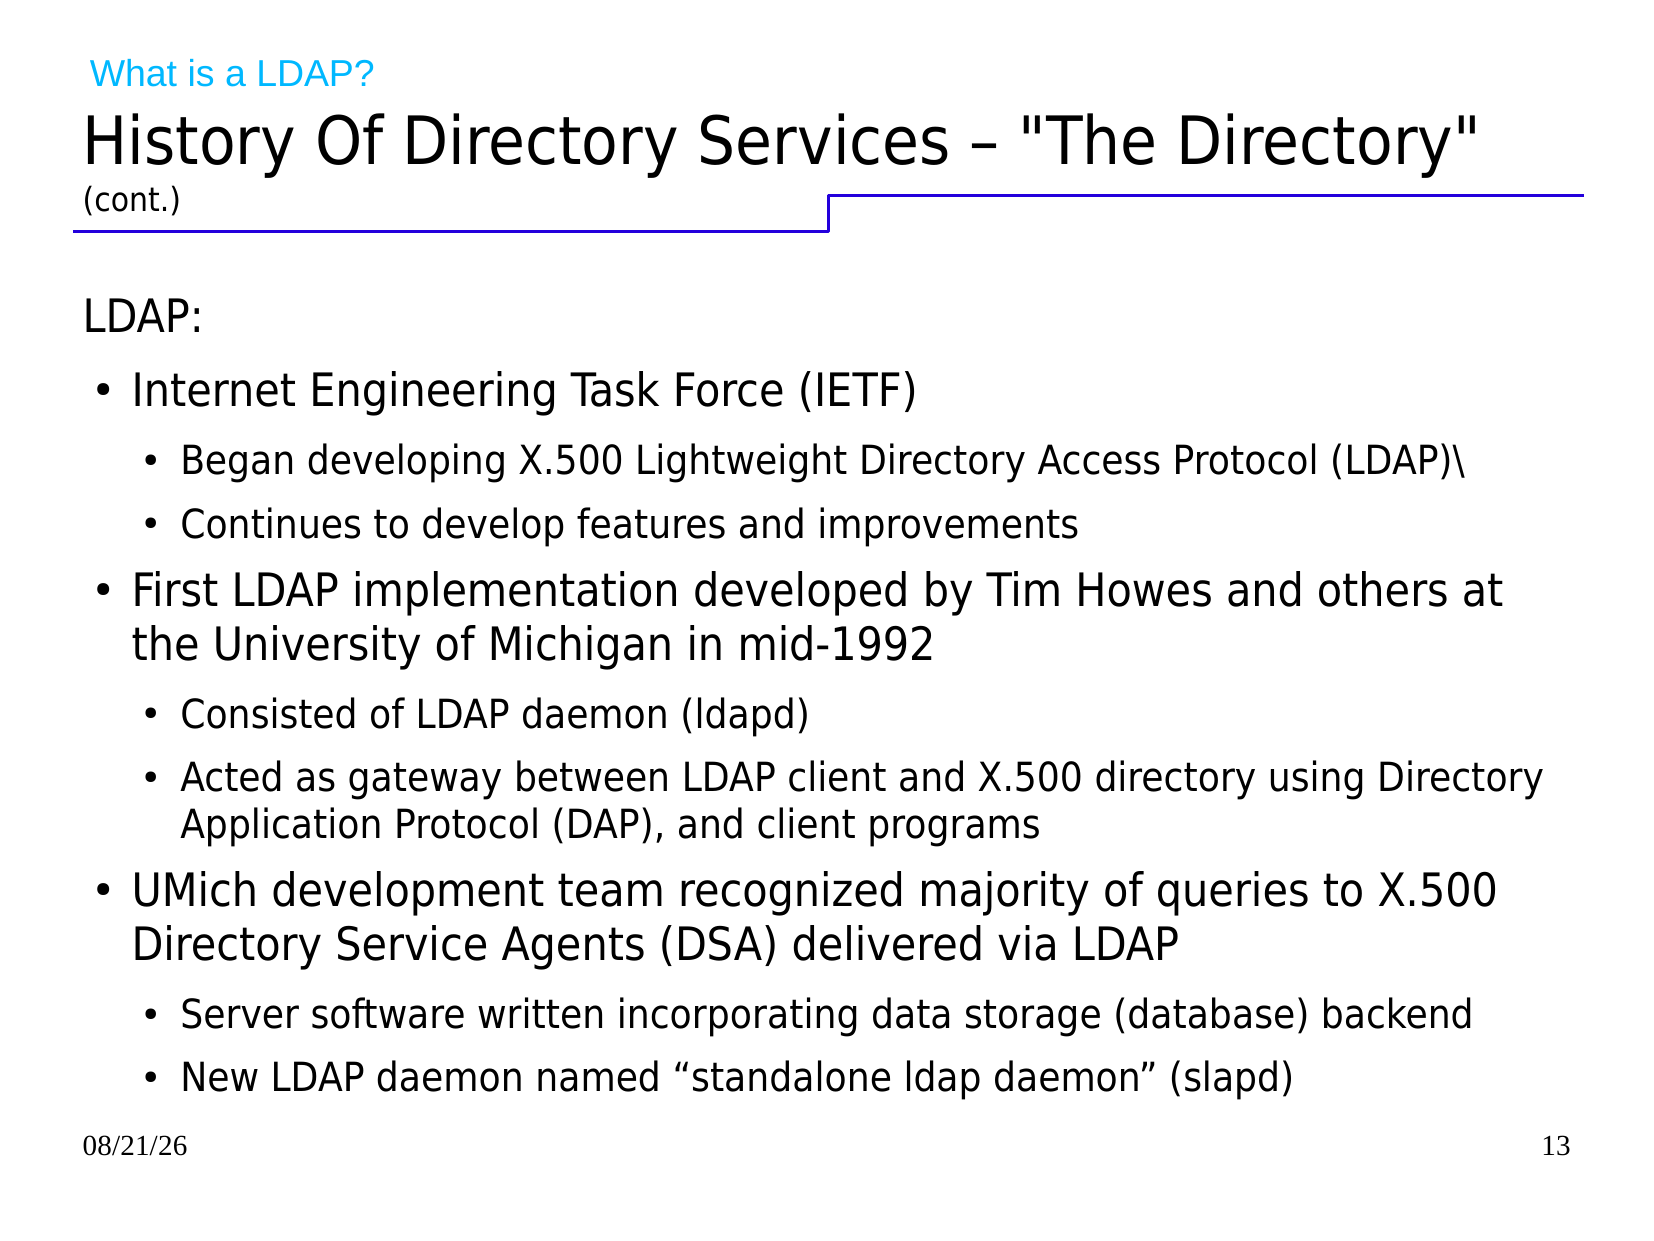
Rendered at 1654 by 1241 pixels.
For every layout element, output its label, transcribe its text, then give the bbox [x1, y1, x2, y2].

text_box What is a LDAP? [75, 45, 571, 103]
list LDAP: Internet Engineering Task Force (IETF) Began developing X.500 Lightweight Directory Access Protocol (LDAP)\ Continues to develop features and improvements First LDAP implementation developed by Tim Howes and others at the University of Michigan in mid-1992 Consisted of LDAP daemon (ldapd) Acted as gateway between LDAP client and X.500 directory using Directory Application Protocol (DAP), and client programs UMich development team recognized majority of queries to X.500 Directory Service Agents (DSA) delivered via LDAP Server software written incorporating data storage (database) backend New LDAP daemon named “standalone ldap daemon” (slapd) [82, 290, 1571, 1109]
title History Of Directory Services – "The Directory" (cont.) [82, 82, 1571, 239]
